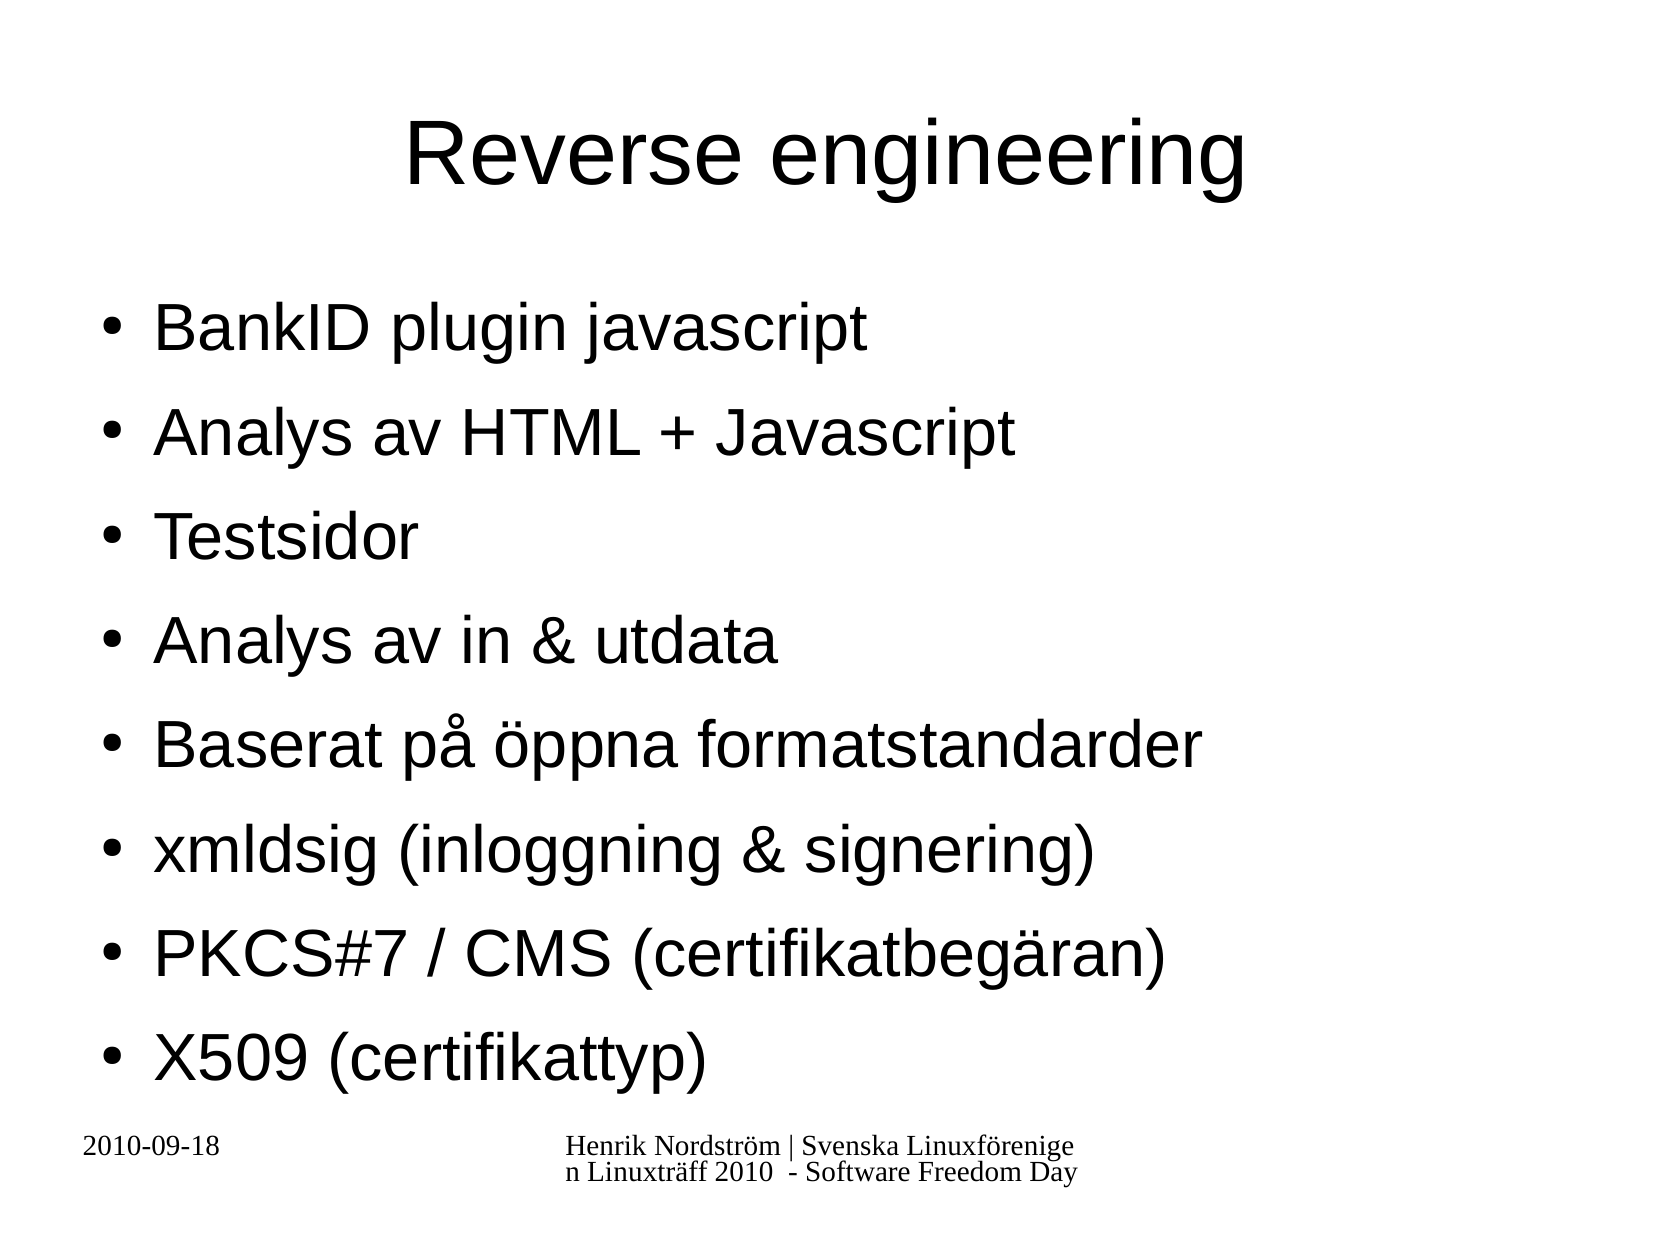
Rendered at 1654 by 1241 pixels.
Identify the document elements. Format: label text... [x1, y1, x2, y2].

title Reverse engineering [82, 56, 1571, 250]
list BankID plugin javascript Analys av HTML + Javascript Testsidor Analys av in & utdata Baserat på öppna formatstandarder xmldsig (inloggning & signering) PKCS#7 / CMS (certifikatbegäran) X509 (certifikattyp) [82, 290, 1571, 1096]
